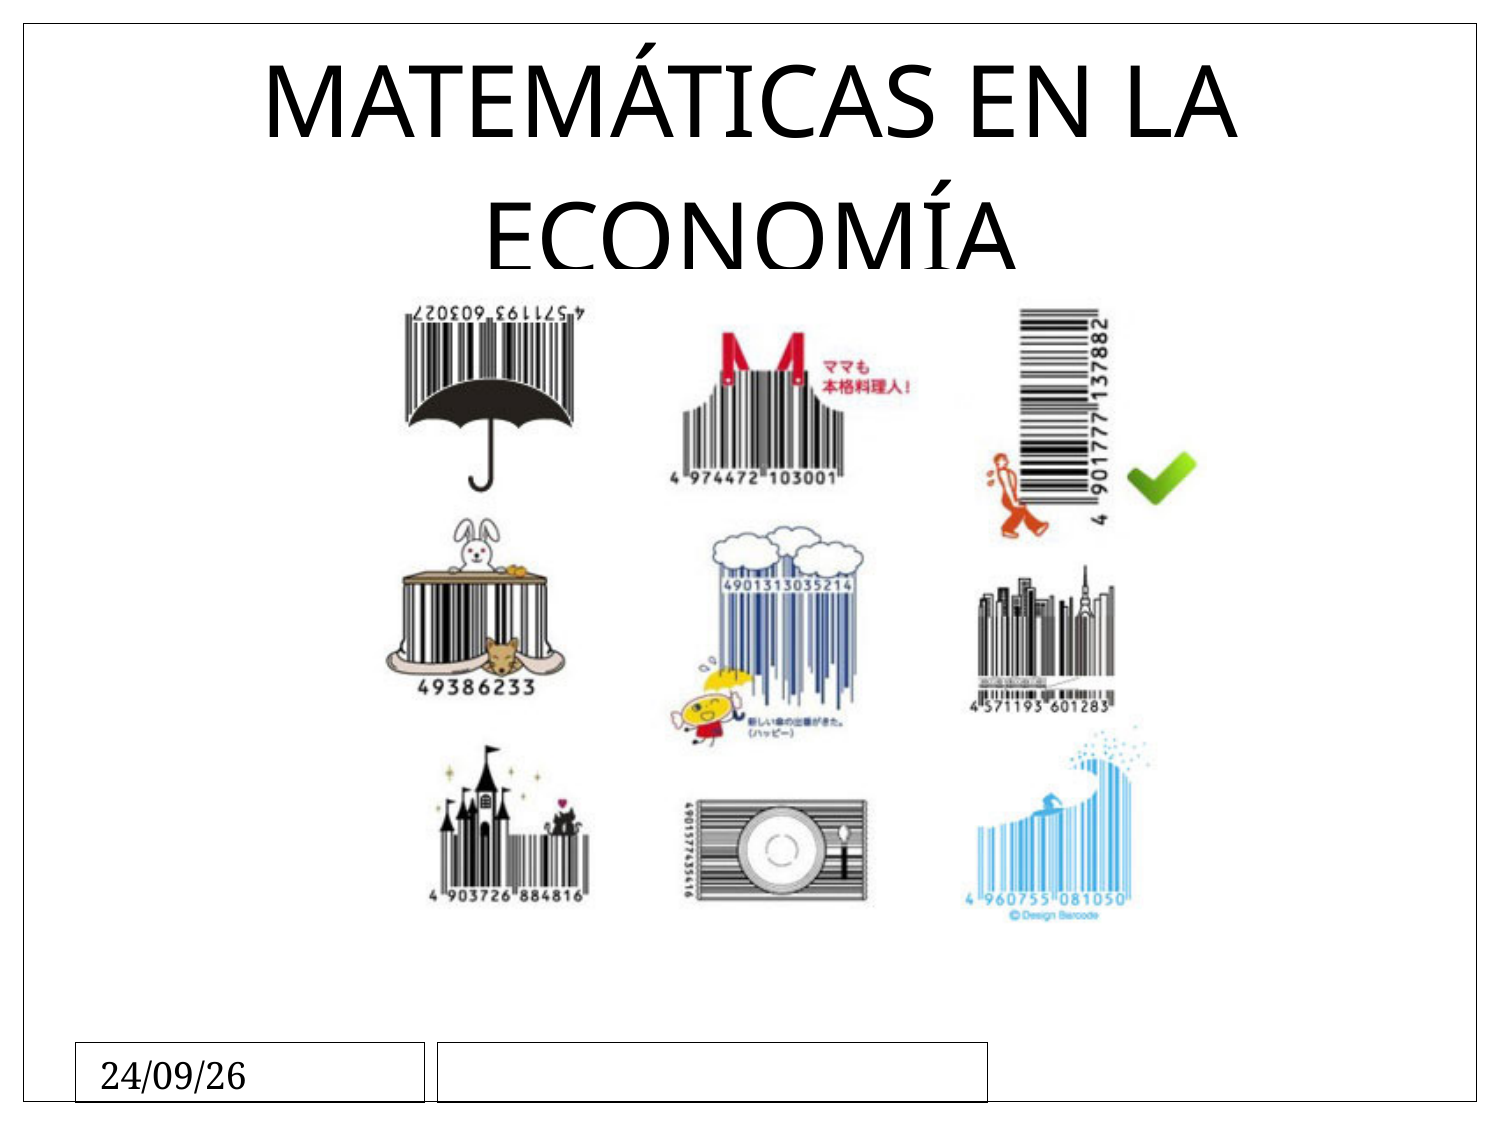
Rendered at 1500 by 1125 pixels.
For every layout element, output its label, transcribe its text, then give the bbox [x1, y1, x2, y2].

list MATEMÁTICAS EN LA ECONOMÍA [23, 23, 1477, 1102]
picture [328, 269, 1207, 965]
